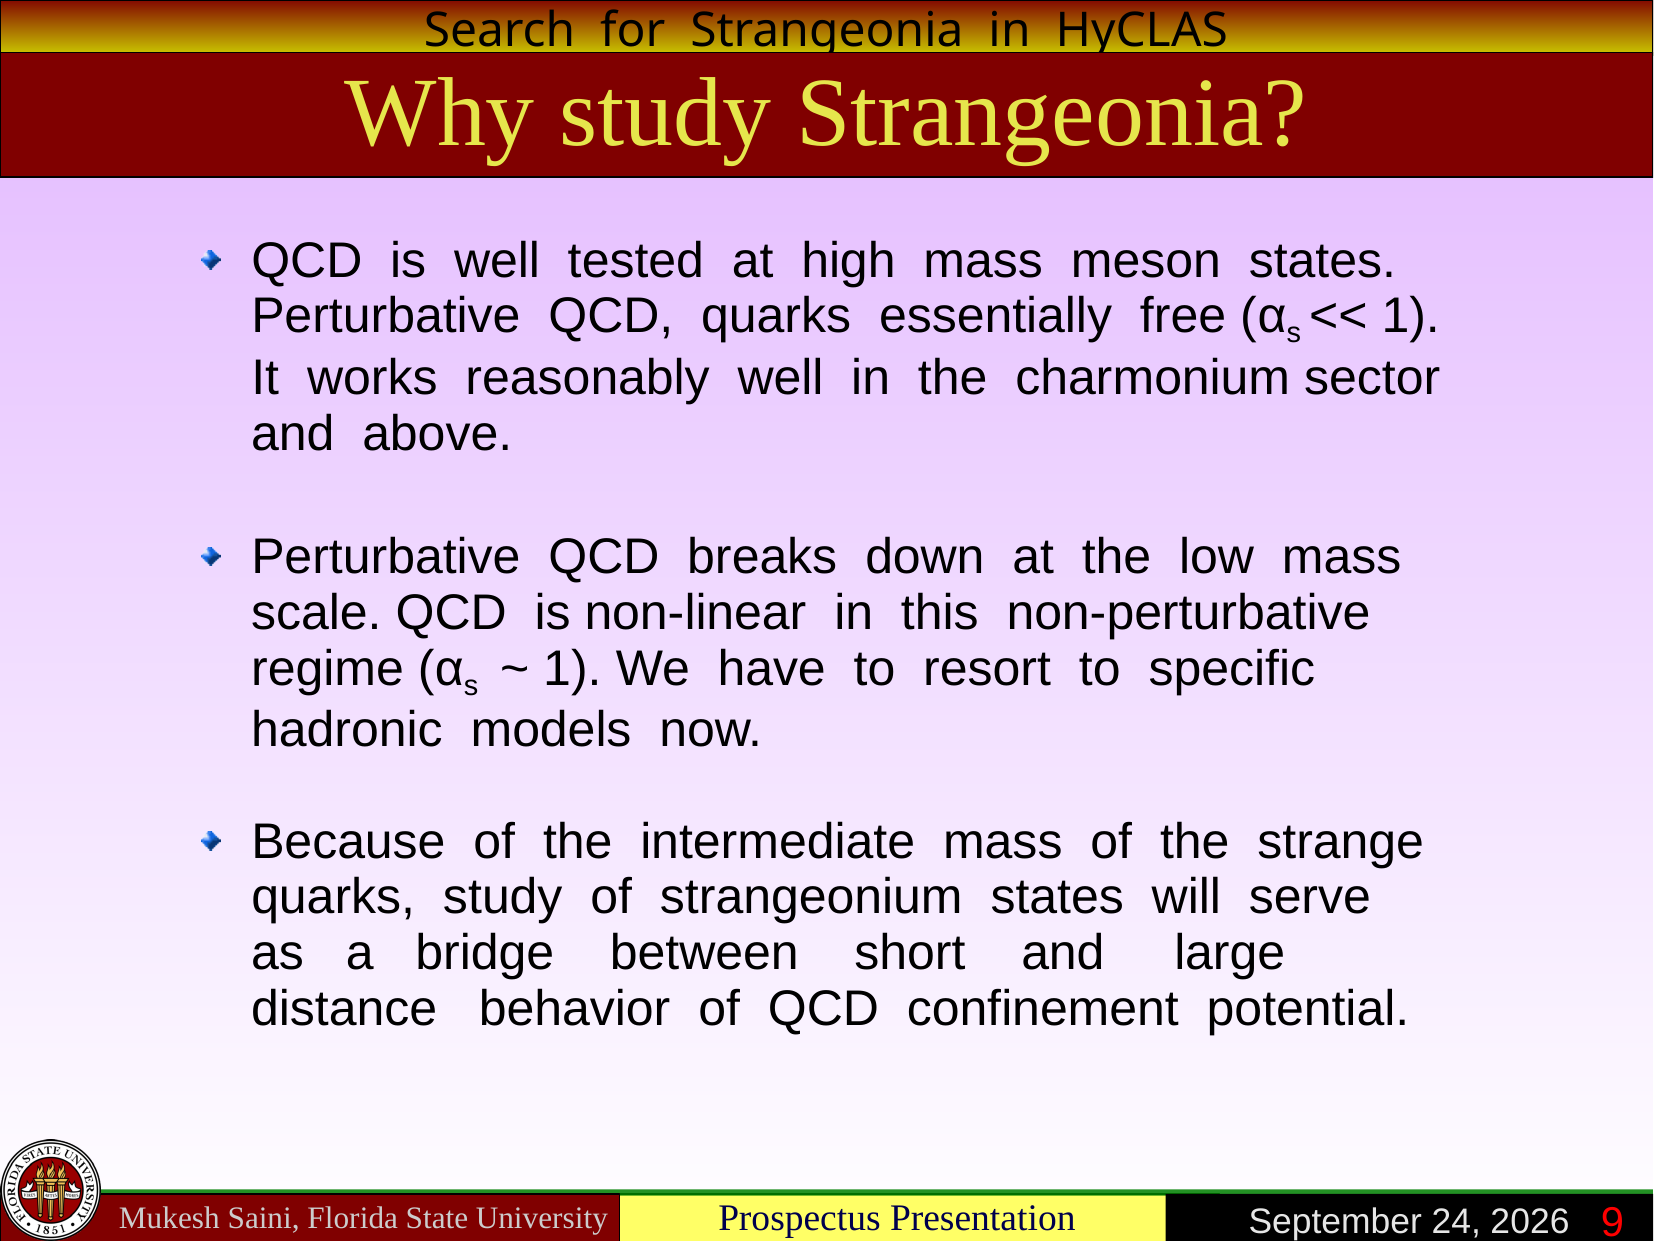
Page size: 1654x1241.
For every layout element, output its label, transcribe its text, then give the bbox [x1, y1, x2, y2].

text_box Why study Strangeonia? [190, 51, 1463, 190]
picture [0, 1139, 101, 1241]
text_box QCD is well tested at high mass meson states. Perturbative QCD, quarks essentially free (αs << 1). It works reasonably well in the charmonium sector and above. Perturbative QCD breaks down at the low mass scale. QCD is non-linear in this non-perturbative regime (αs ~ 1). We have to resort to specific hadronic models now. Because of the intermediate mass of the strange quarks, study of strangeonium states will serve as a bridge between short and large distance behavior of QCD confinement potential. [151, 224, 1502, 1223]
